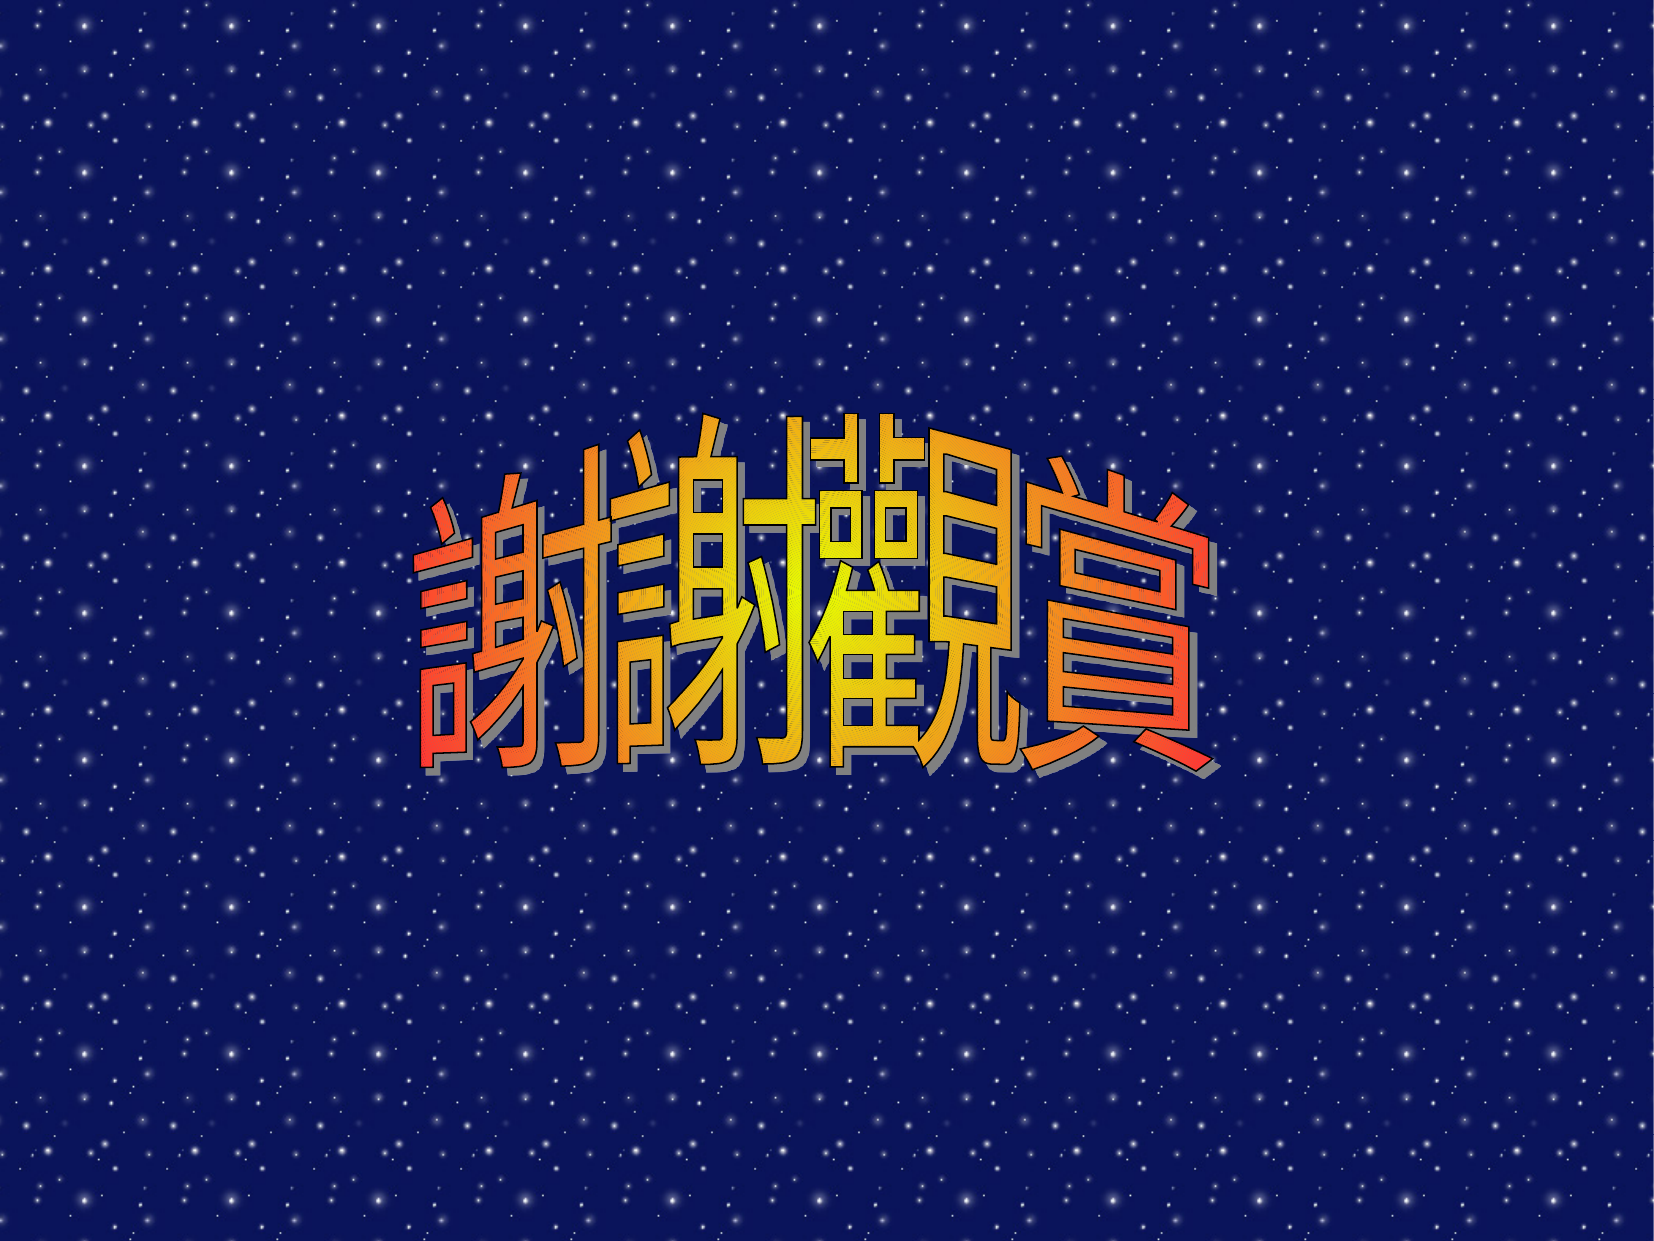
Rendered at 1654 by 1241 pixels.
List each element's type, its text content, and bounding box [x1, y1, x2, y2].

text_box 謝謝觀賞 [667, 413, 755, 765]
text_box 謝謝觀賞 [617, 635, 664, 764]
text_box 謝謝觀賞 [617, 584, 664, 615]
text_box 謝謝觀賞 [413, 538, 473, 573]
text_box 謝謝觀賞 [430, 497, 455, 545]
text_box 謝謝觀賞 [470, 473, 554, 768]
text_box 謝謝觀賞 [420, 580, 467, 609]
text_box 謝謝觀賞 [808, 427, 1020, 768]
text_box 謝謝觀賞 [542, 444, 670, 767]
text_box 謝謝觀賞 [420, 662, 467, 768]
text_box 謝謝觀賞 [547, 581, 578, 667]
text_box 謝謝觀賞 [879, 413, 925, 484]
text_box 謝謝觀賞 [1059, 529, 1176, 610]
text_box 謝謝觀賞 [617, 533, 664, 567]
text_box 謝謝觀賞 [743, 416, 816, 765]
text_box 謝謝觀賞 [420, 621, 467, 648]
text_box 謝謝觀賞 [748, 556, 780, 653]
text_box 謝謝觀賞 [627, 429, 652, 488]
picture [0, 0, 1654, 1241]
text_box 謝謝觀賞 [874, 490, 918, 559]
text_box 謝謝觀賞 [819, 490, 863, 559]
text_box 謝謝觀賞 [1047, 599, 1213, 772]
text_box 謝謝觀賞 [1026, 456, 1209, 589]
text_box 謝謝觀賞 [1020, 726, 1099, 770]
text_box 謝謝觀賞 [810, 413, 859, 484]
